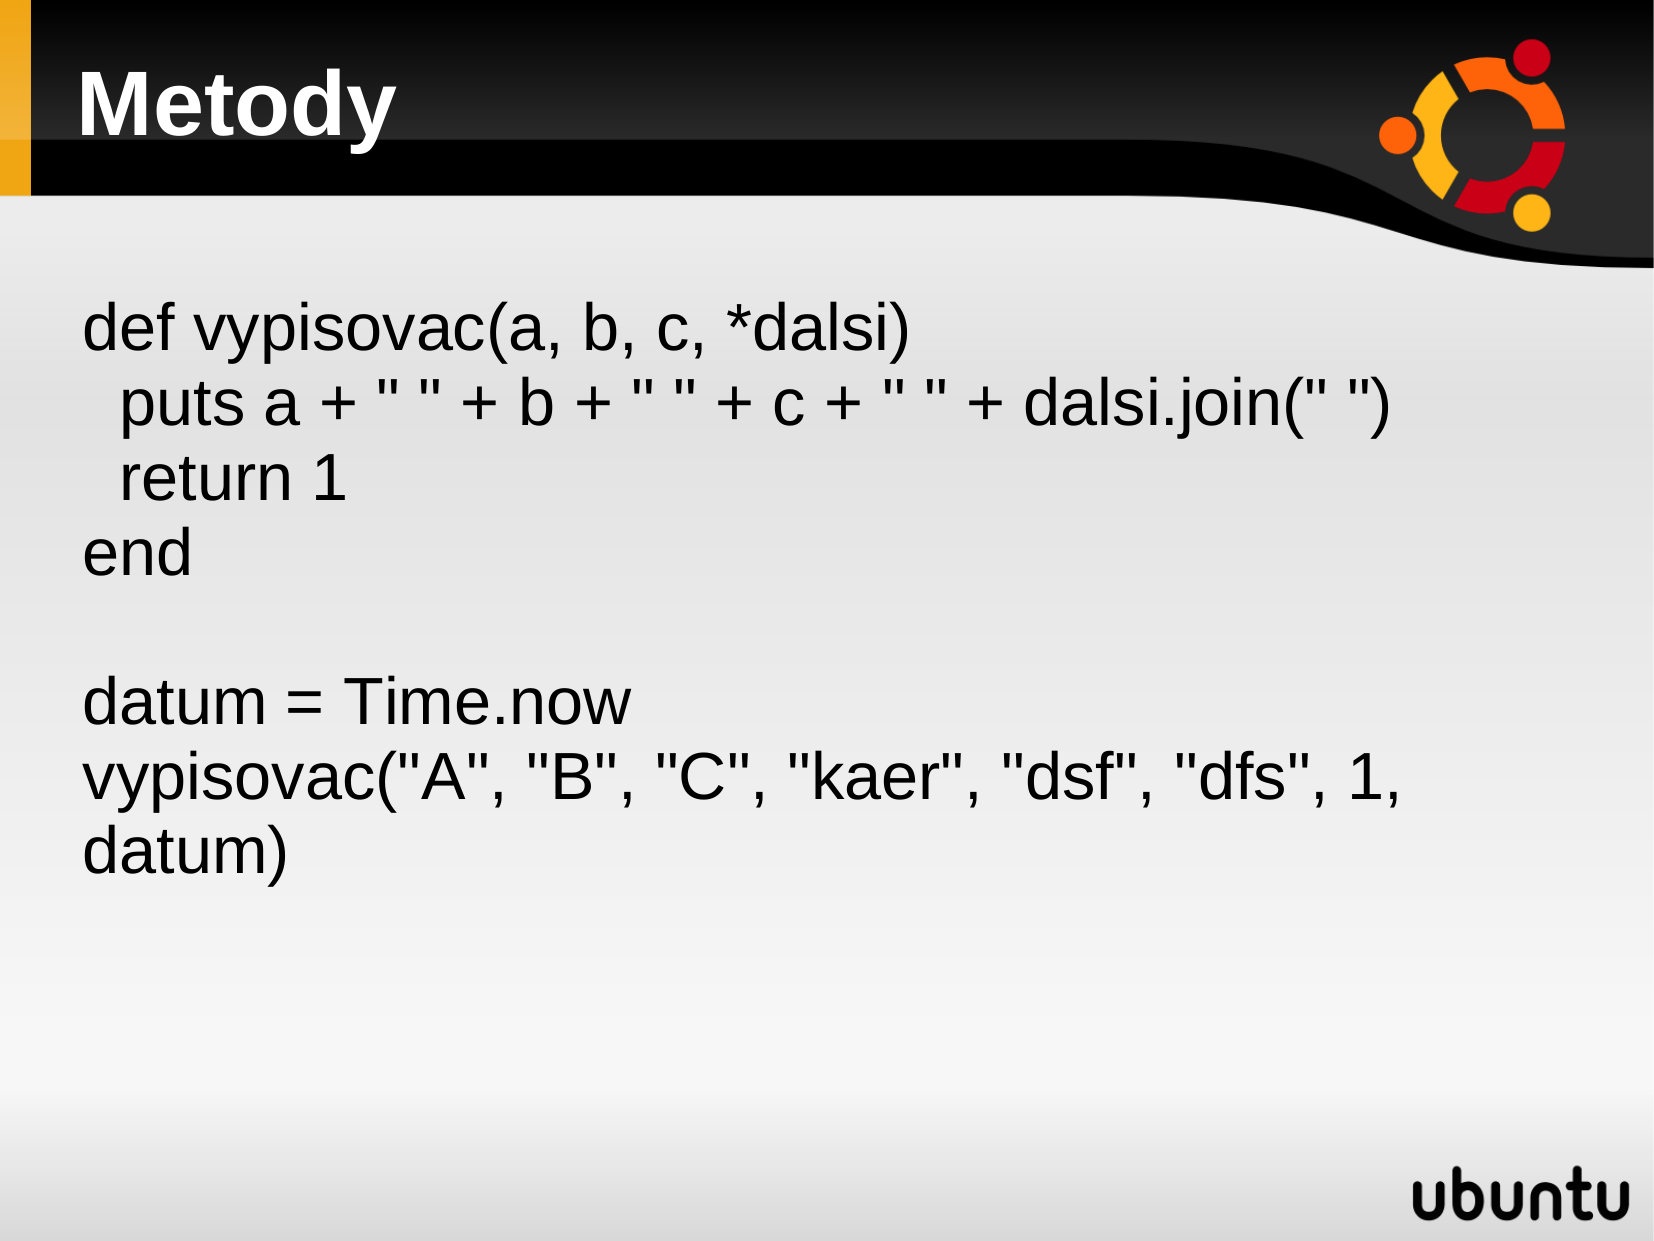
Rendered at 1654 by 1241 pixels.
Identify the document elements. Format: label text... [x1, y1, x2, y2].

picture [0, 0, 1654, 1241]
list def vypisovac(a, b, c, *dalsi) puts a + " " + b + " " + c + " " + dalsi.join(" ") return 1 end datum = Time.now vypisovac("A", "B", "C", "kaer", "dsf", "dfs", 1, datum) [82, 290, 1571, 1109]
title Metody [76, 0, 1565, 208]
